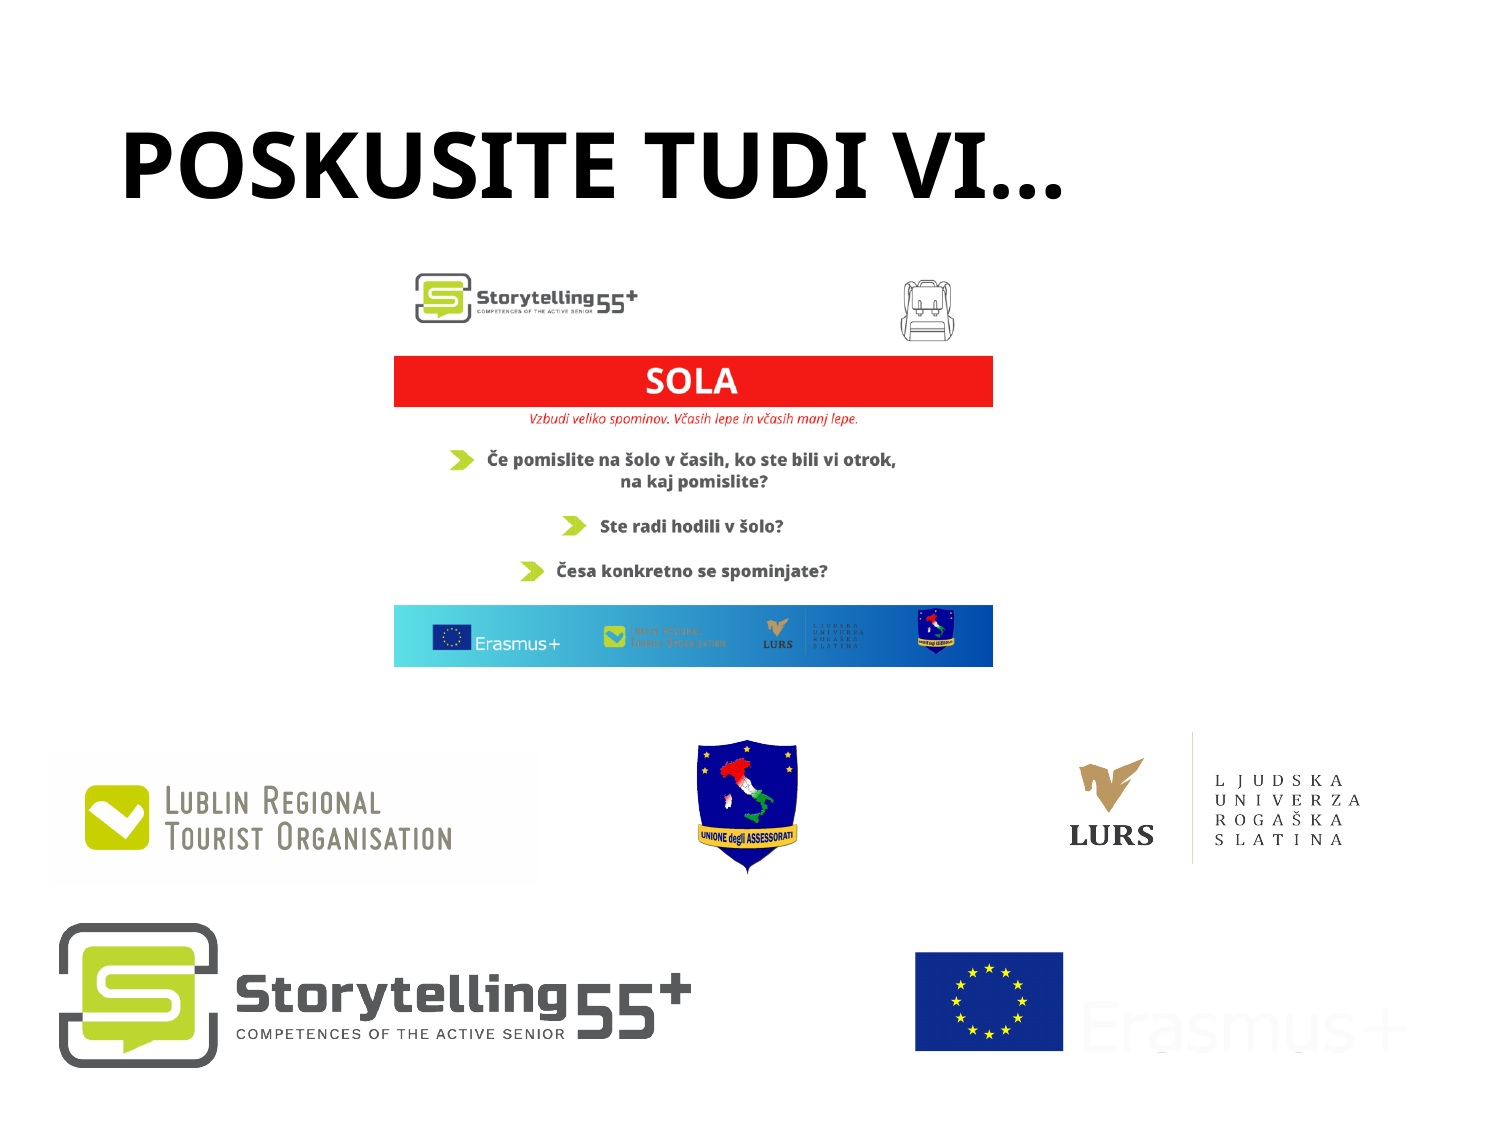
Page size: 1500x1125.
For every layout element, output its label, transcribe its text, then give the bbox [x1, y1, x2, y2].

picture [886, 923, 1435, 1080]
picture [49, 750, 538, 886]
picture [394, 257, 993, 667]
picture [677, 732, 823, 880]
text_box [0, 733, 1500, 903]
picture [59, 923, 691, 1068]
picture [1070, 732, 1360, 864]
title POSKUSITE TUDI VI… [103, 59, 1397, 278]
